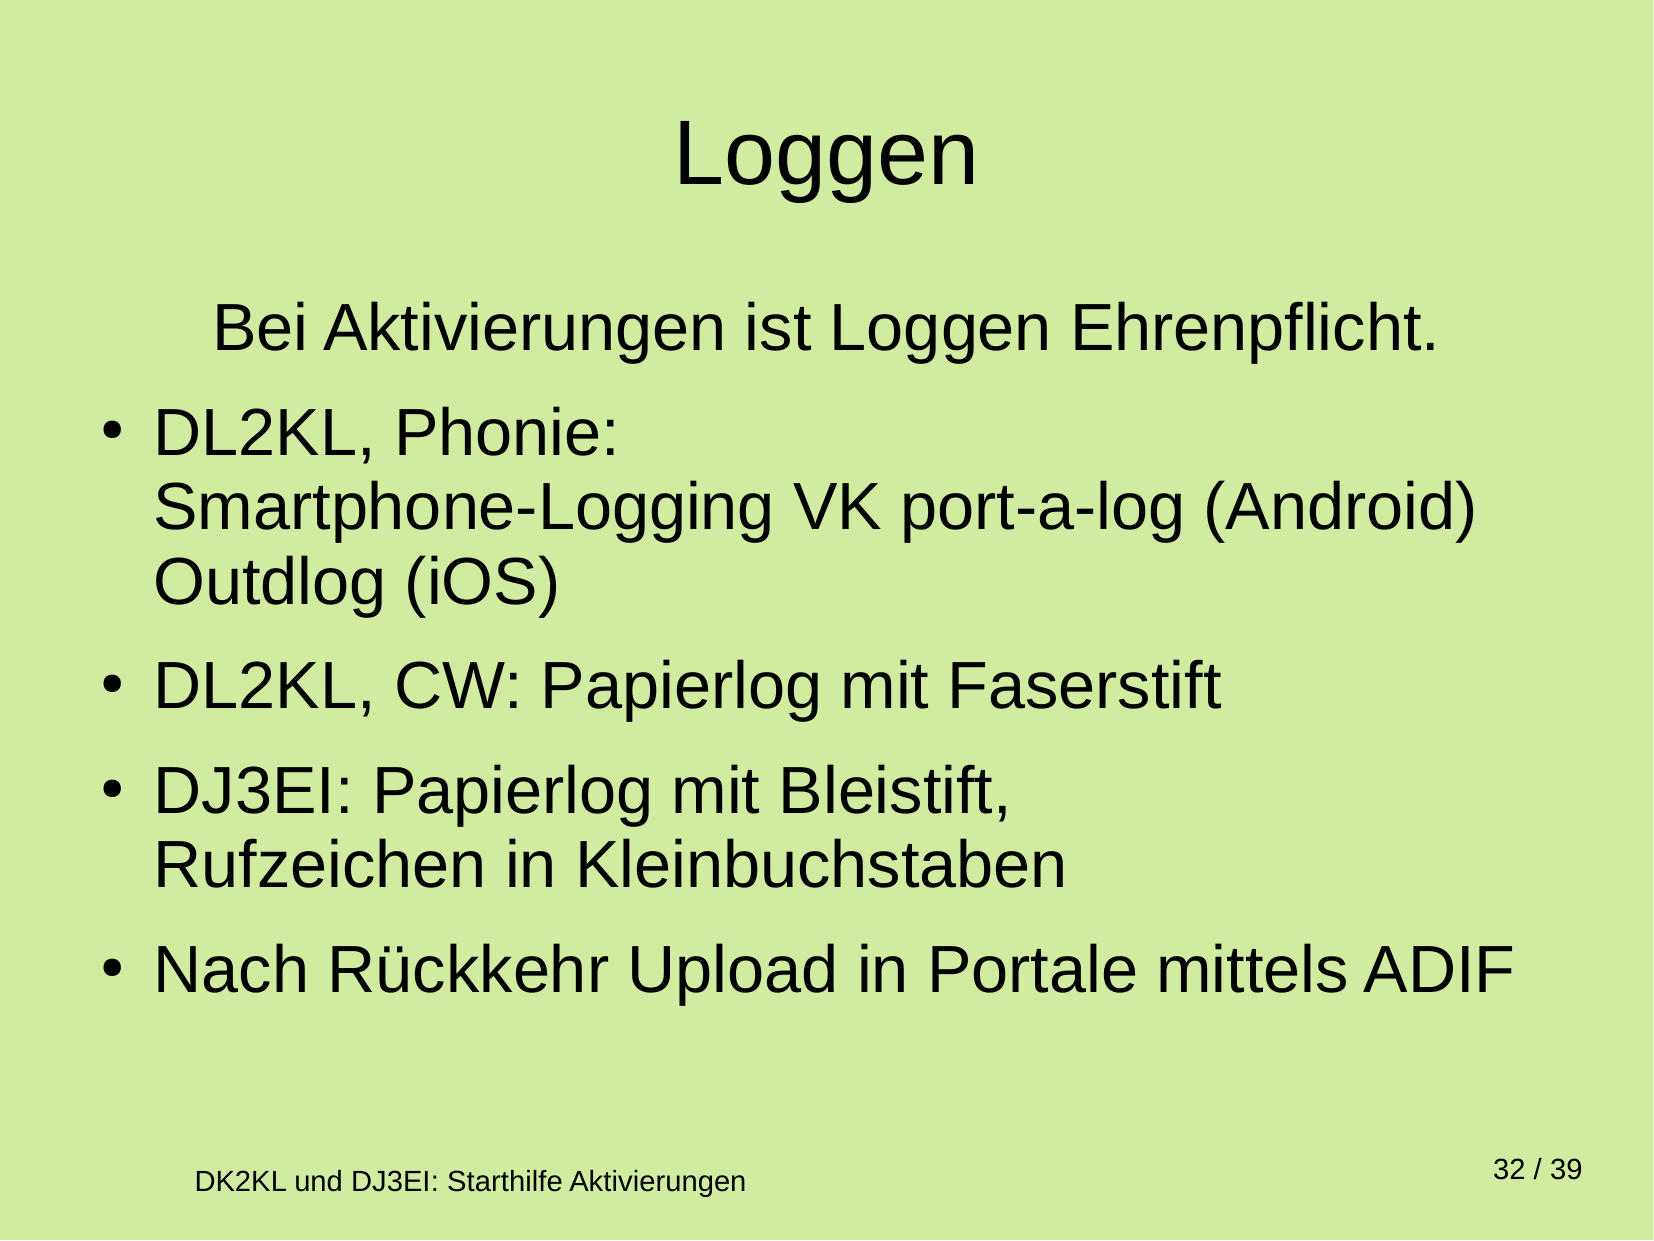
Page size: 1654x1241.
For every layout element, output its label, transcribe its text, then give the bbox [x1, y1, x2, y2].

title Loggen [82, 49, 1571, 257]
list Bei Aktivierungen ist Loggen Ehrenpflicht. DL2KL, Phonie: Smartphone-Logging VK port-a-log (Android) Outdlog (iOS) DL2KL, CW: Papierlog mit Faserstift DJ3EI: Papierlog mit Bleistift, Rufzeichen in Kleinbuchstaben Nach Rückkehr Upload in Portale mittels ADIF [82, 290, 1571, 1010]
